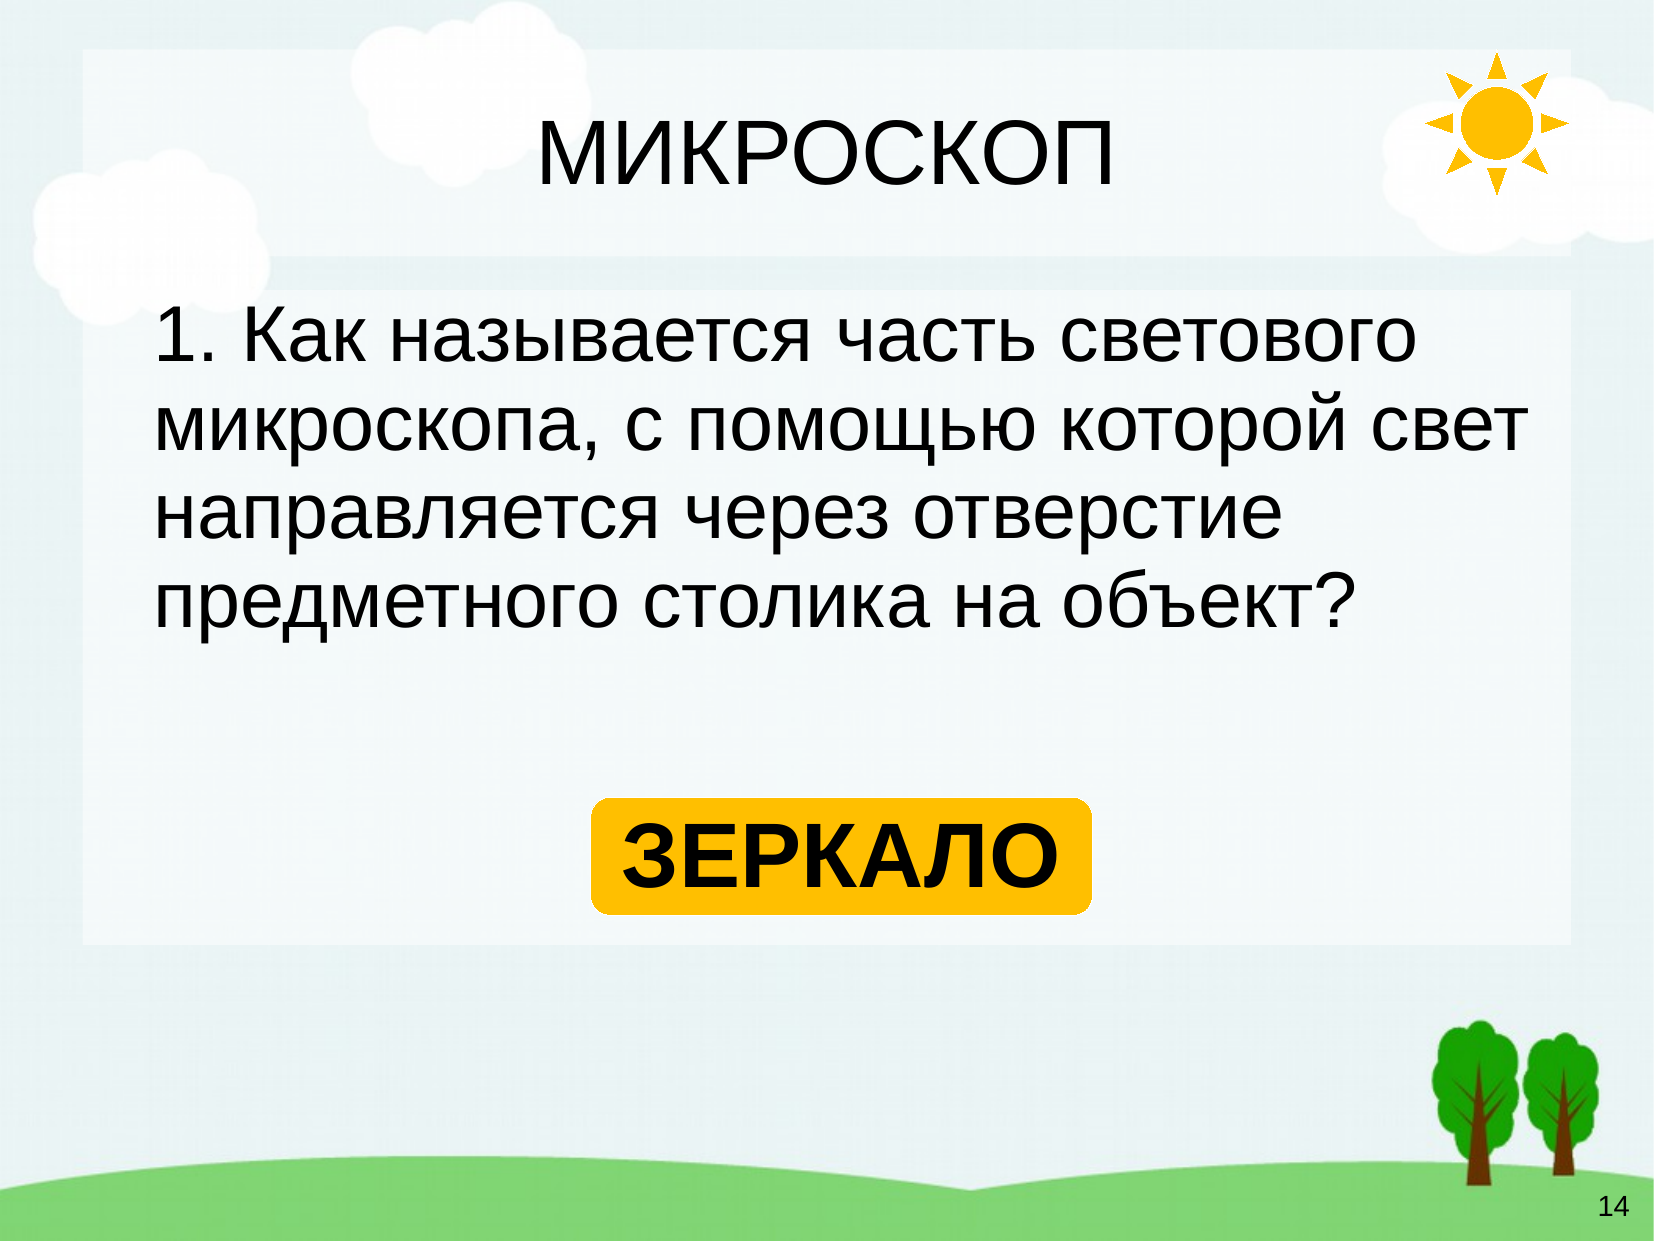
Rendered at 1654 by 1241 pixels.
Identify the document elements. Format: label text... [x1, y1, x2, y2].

list 1. Как называется часть светового микроскопа, с помощью которой свет направляется через отверстие предметного столика на объект? [82, 290, 1571, 945]
text_box [1486, 167, 1508, 198]
text_box [1444, 71, 1474, 100]
title МИКРОСКОП [82, 49, 1571, 257]
text_box [1520, 71, 1550, 100]
picture [0, 0, 1654, 1241]
text_box [1444, 146, 1474, 176]
text_box [1486, 49, 1508, 80]
text_box [1460, 86, 1534, 161]
text_box [1540, 112, 1571, 134]
text_box [1423, 112, 1454, 134]
text_box [1520, 146, 1550, 176]
text_box ЗЕРКАЛО [590, 797, 1093, 916]
